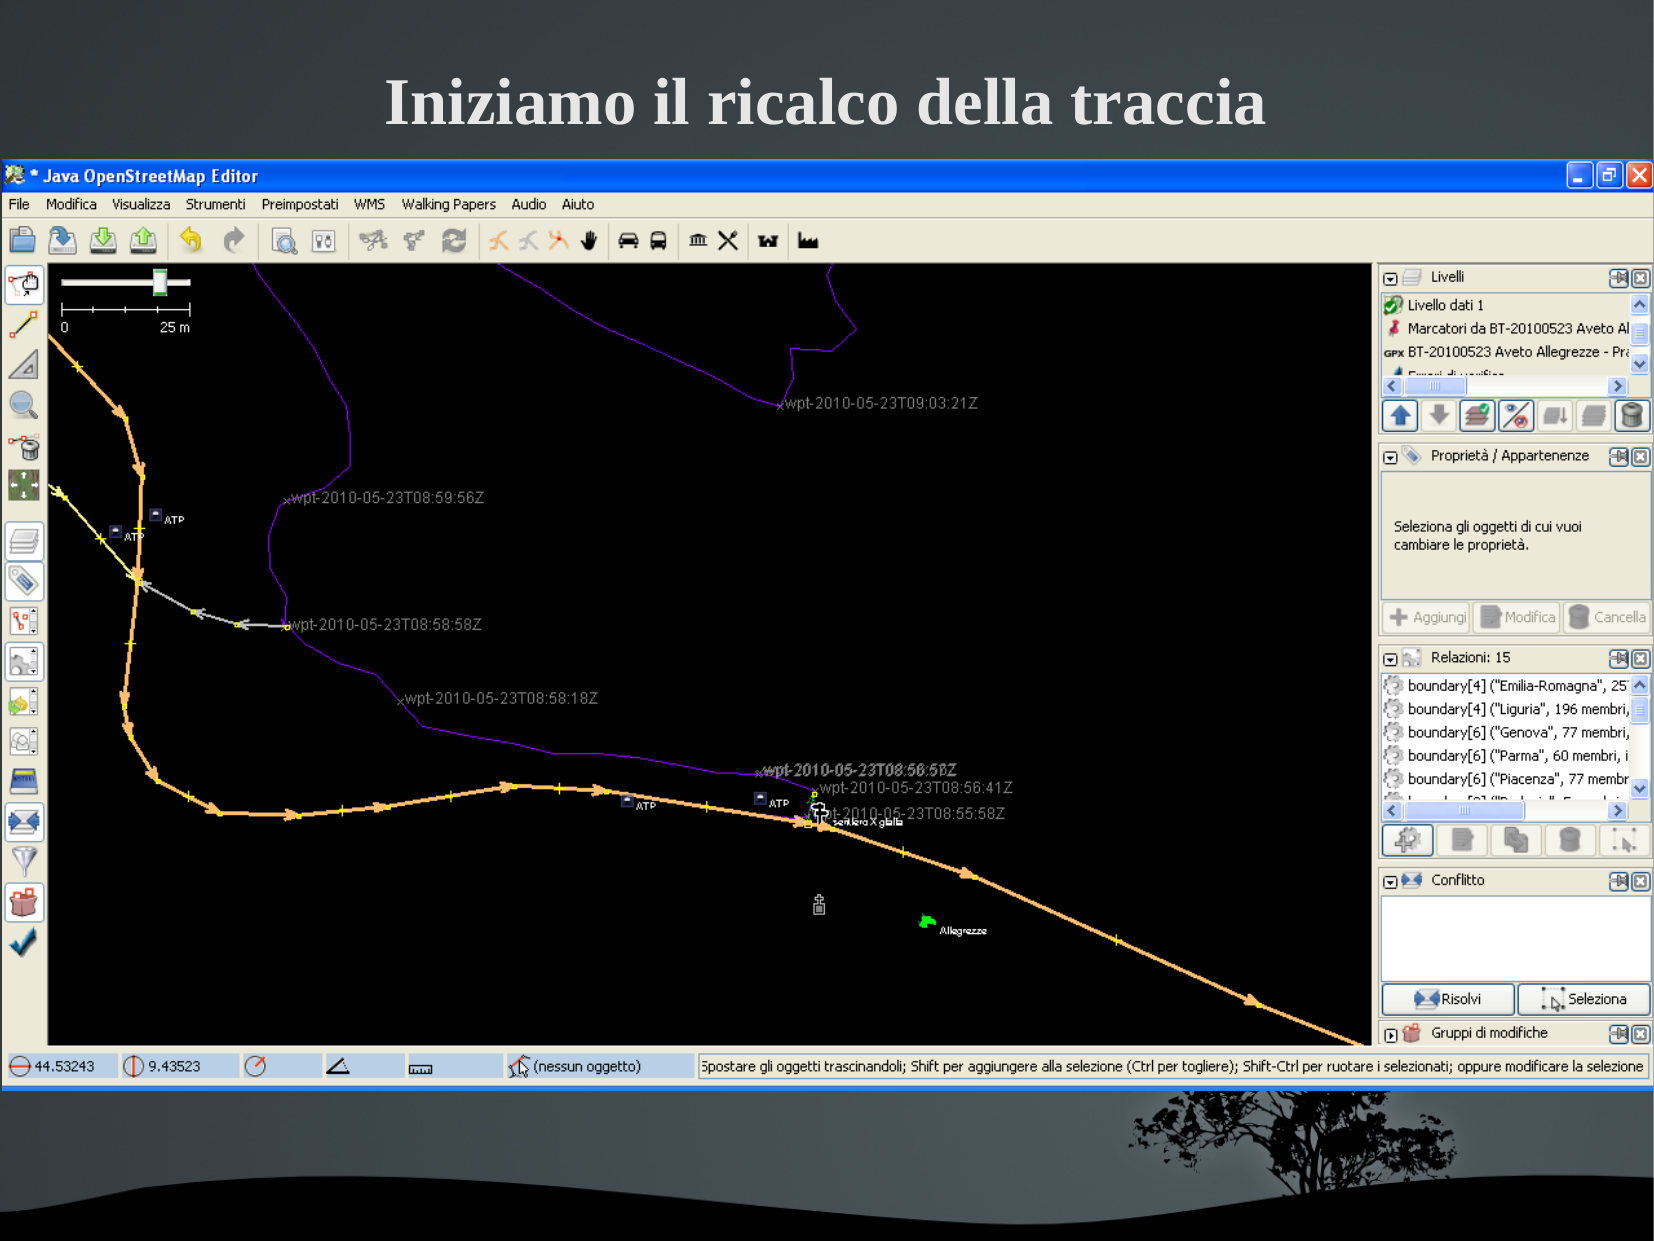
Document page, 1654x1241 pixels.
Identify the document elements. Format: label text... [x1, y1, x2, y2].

picture [0, 0, 1654, 1241]
title Iniziamo il ricalco della traccia [82, 56, 1571, 148]
